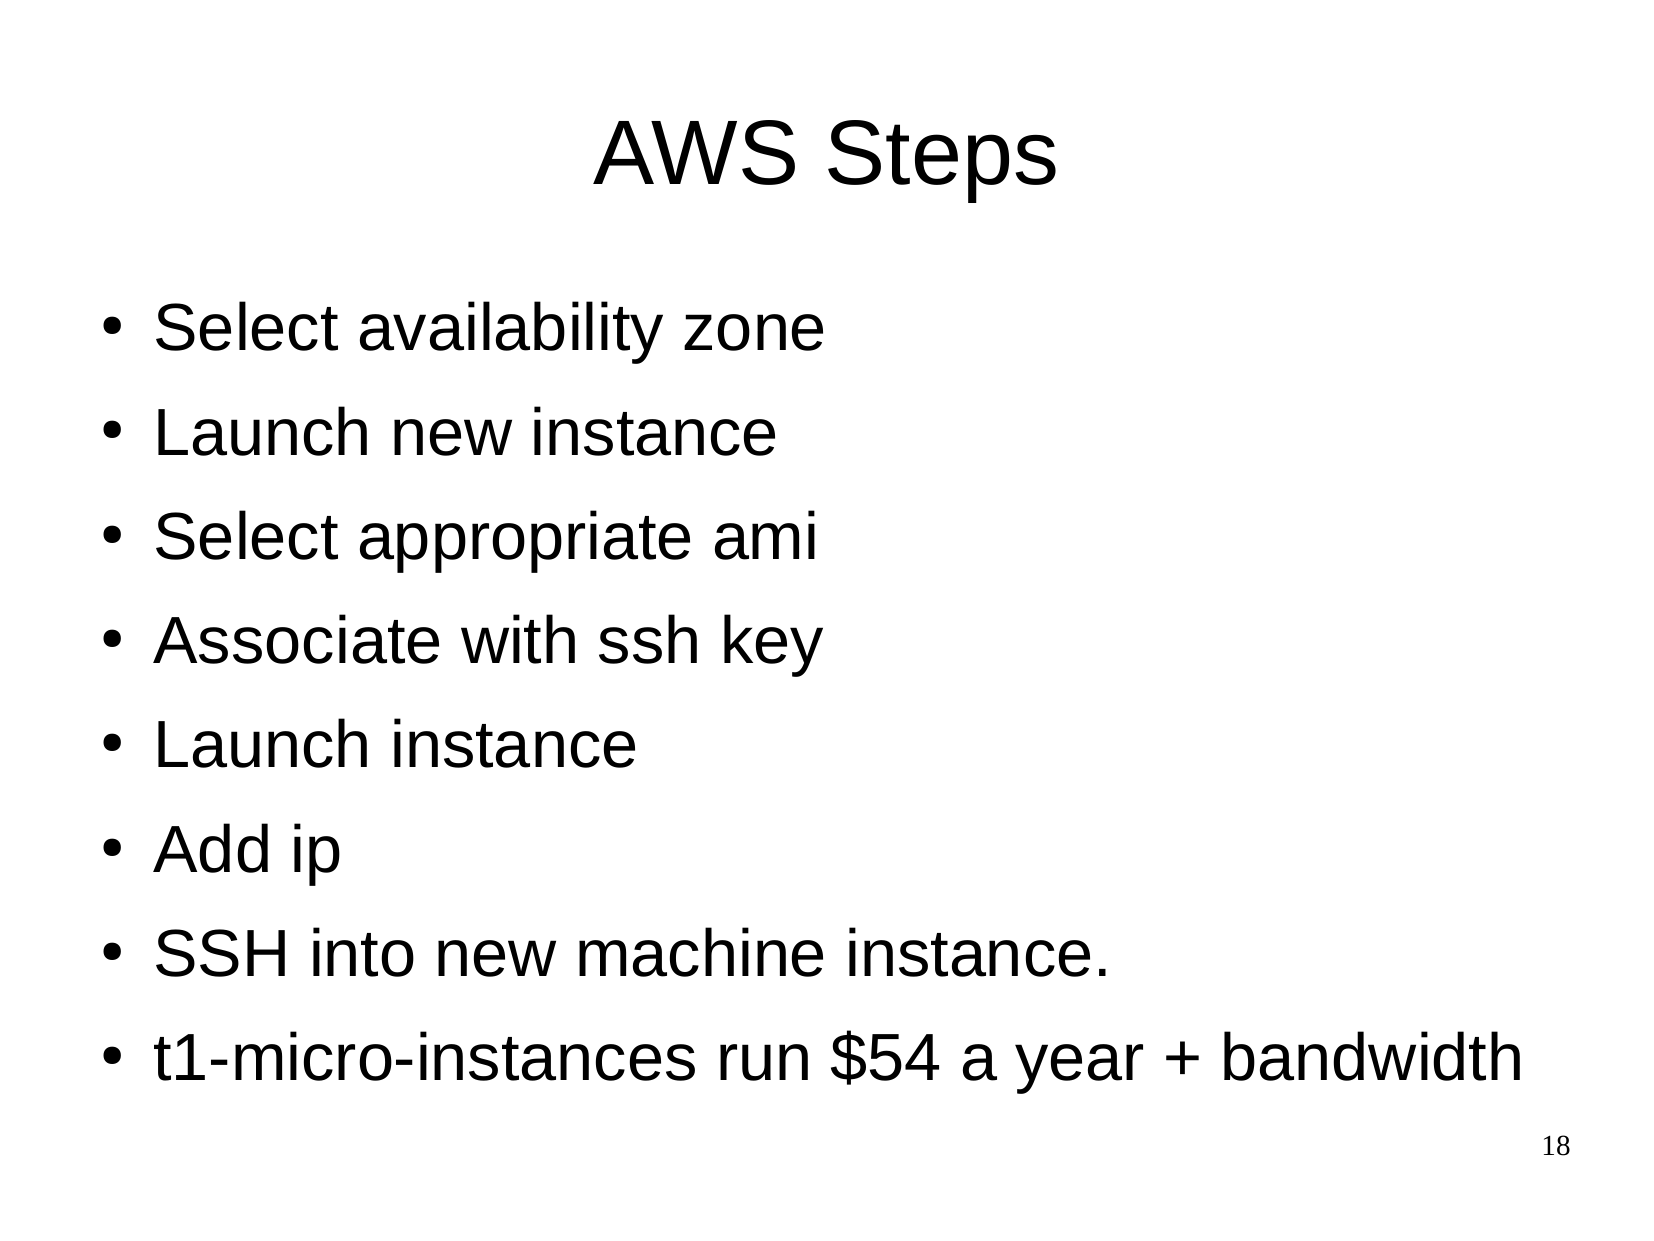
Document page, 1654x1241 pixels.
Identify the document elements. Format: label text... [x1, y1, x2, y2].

list Select availability zone Launch new instance Select appropriate ami Associate with ssh key Launch instance Add ip SSH into new machine instance. t1-micro-instances run $54 a year + bandwidth [82, 290, 1571, 1109]
title AWS Steps [82, 49, 1571, 257]
